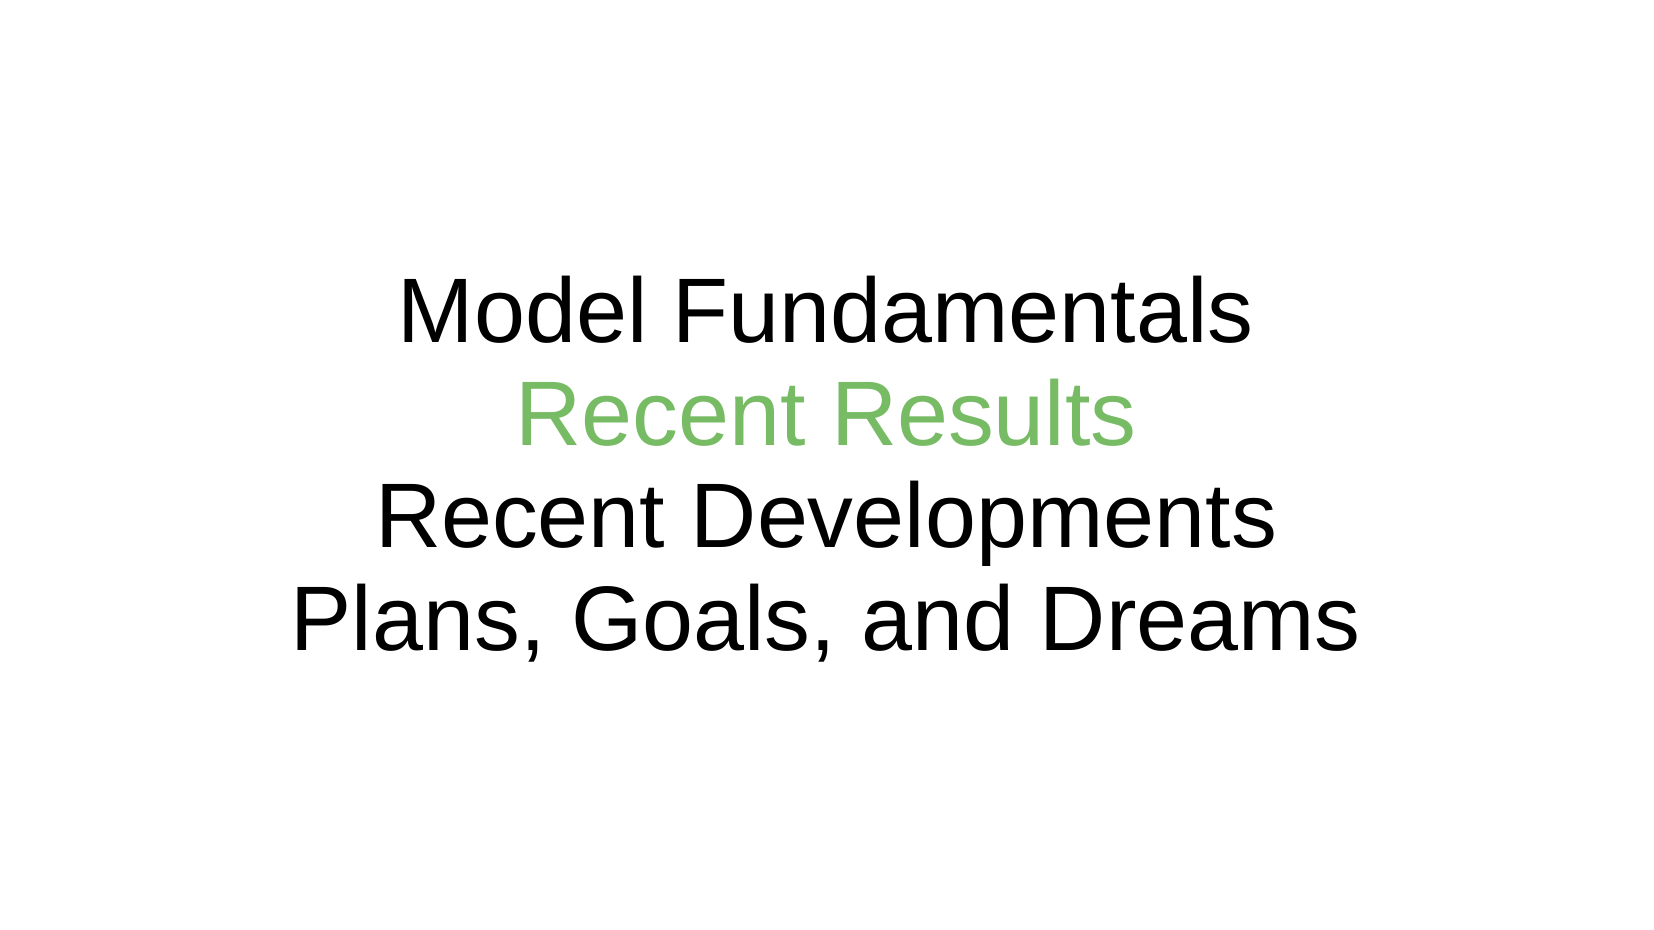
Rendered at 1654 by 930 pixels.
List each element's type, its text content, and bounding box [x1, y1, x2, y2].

text_box Model Fundamentals Recent Results Recent Developments Plans, Goals, and Dreams [276, 252, 1377, 678]
